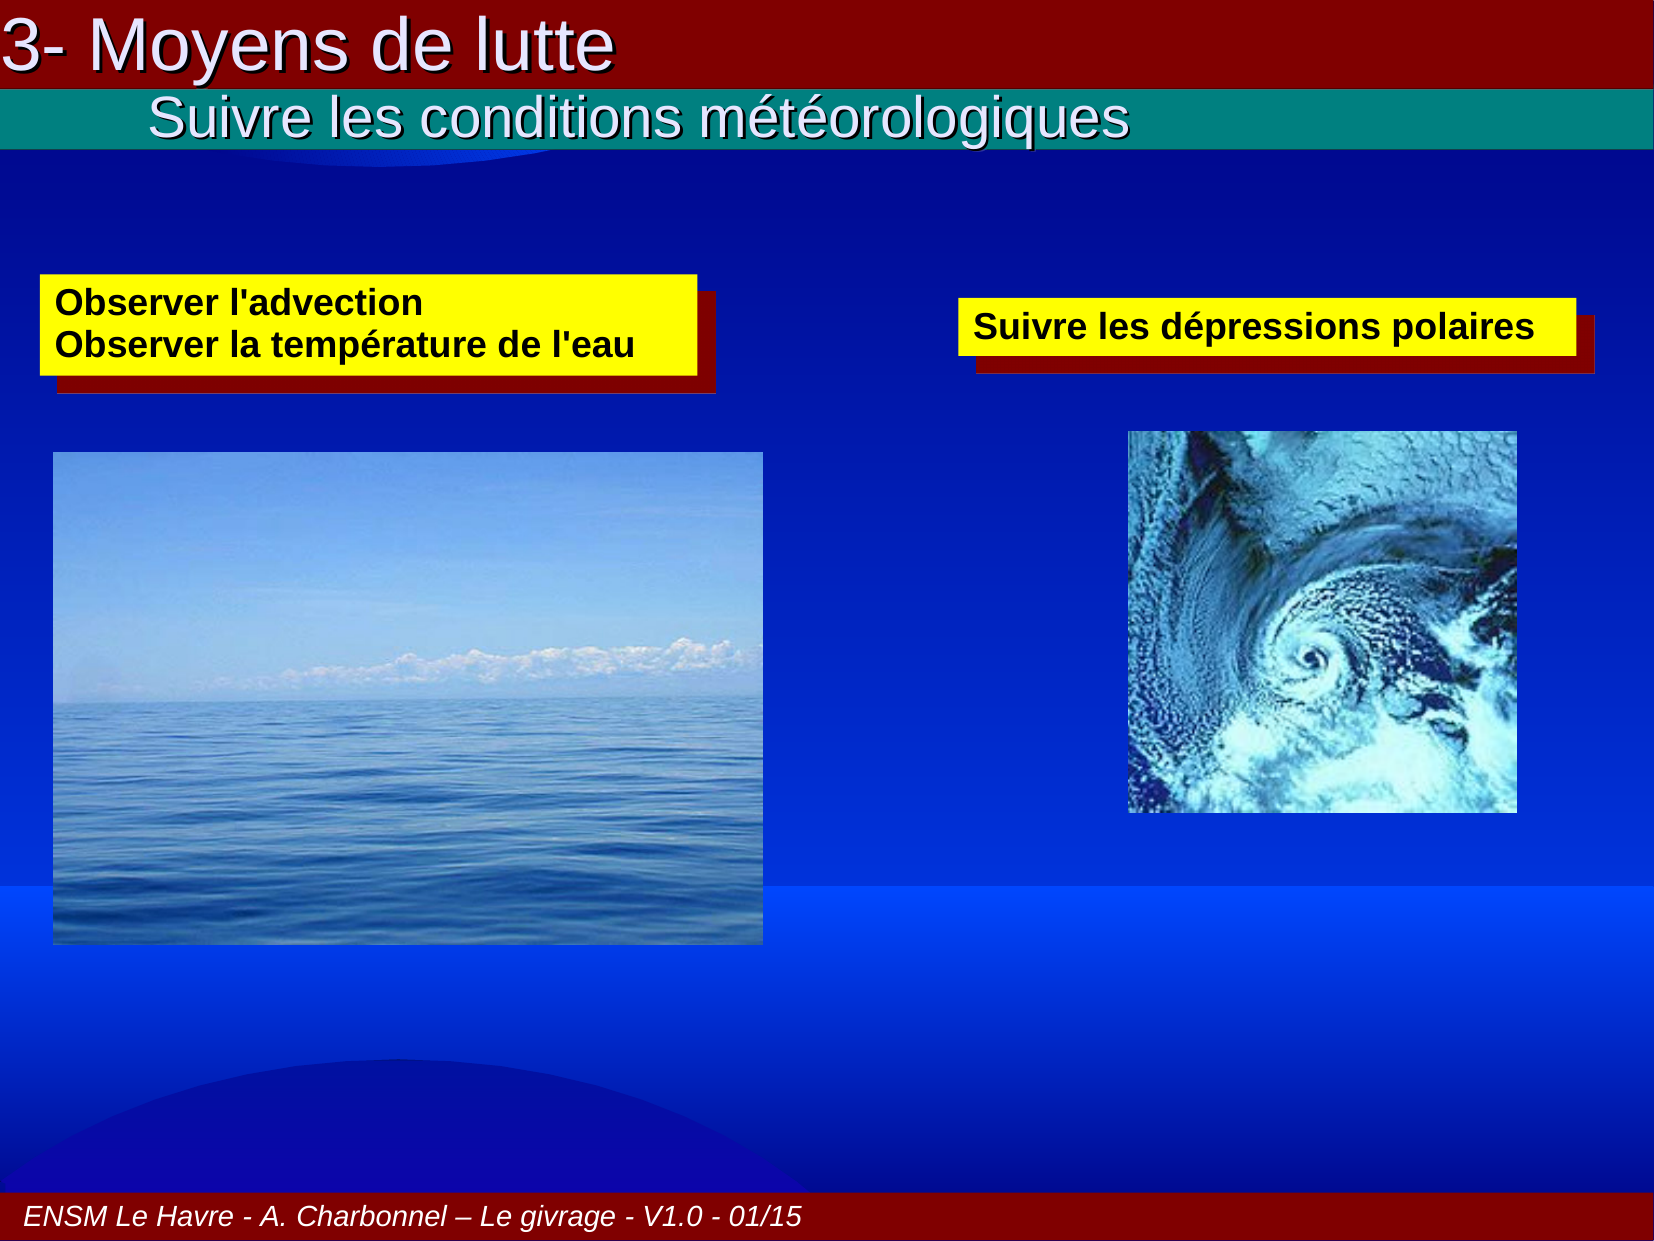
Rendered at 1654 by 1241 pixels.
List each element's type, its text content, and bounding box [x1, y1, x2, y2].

text_box Observer l'advection Observer la température de l'eau [39, 274, 698, 376]
picture [1128, 431, 1517, 813]
text_box ENSM Le Havre - A. Charbonnel – Le givrage - V1.0 - 01/15 [0, 1192, 1654, 1241]
text_box Suivre les dépressions polaires [958, 297, 1577, 356]
title Suivre les conditions météorologiques [0, 90, 1654, 150]
picture [53, 452, 763, 945]
title 3- Moyens de lutte [0, 0, 1654, 89]
